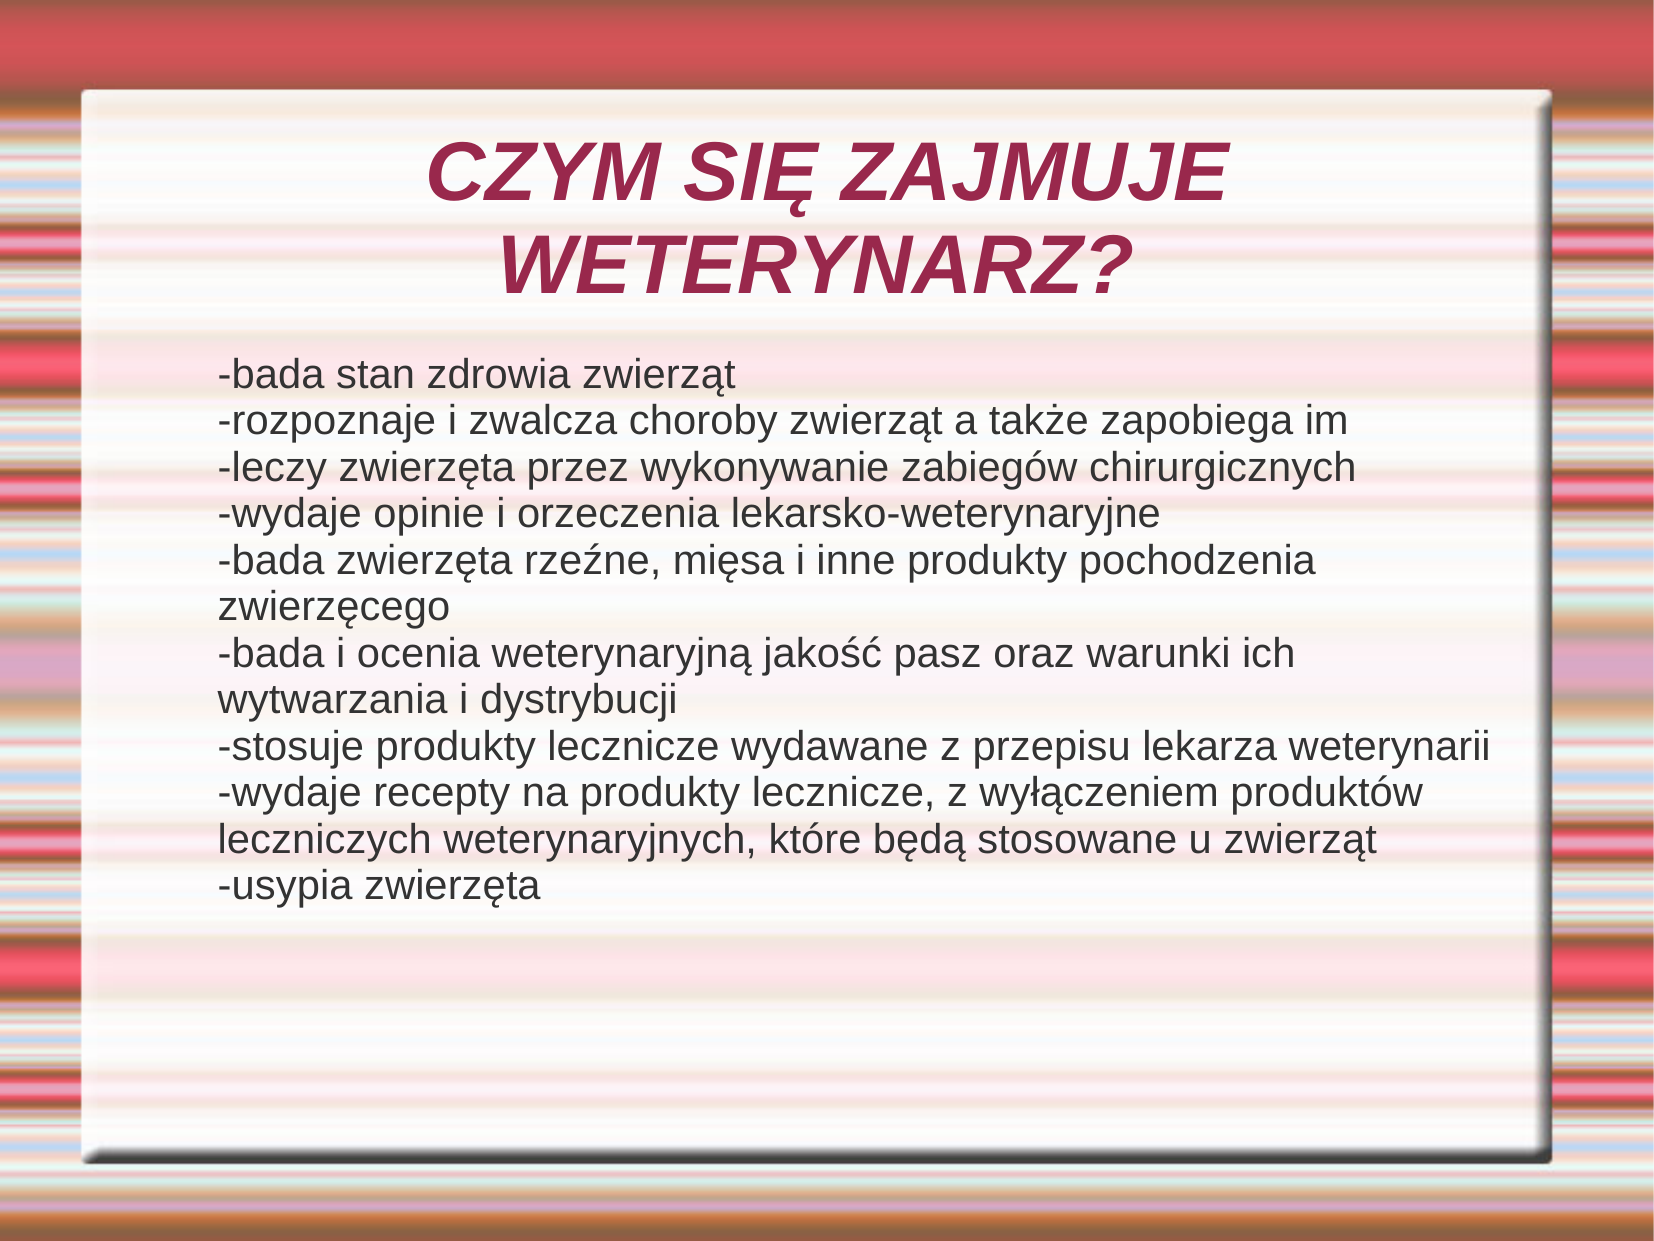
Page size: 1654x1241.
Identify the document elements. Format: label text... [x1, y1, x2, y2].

title CZYM SIĘ ZAJMUJE WETERYNARZ? [121, 114, 1534, 322]
picture [0, 0, 1654, 1241]
list -bada stan zdrowia zwierząt -rozpoznaje i zwalcza choroby zwierząt a także zapobiega im -leczy zwierzęta przez wykonywanie zabiegów chirurgicznych -wydaje opinie i orzeczenia lekarsko-weterynaryjne -bada zwierzęta rzeźne, mięsa i inne produkty pochodzenia zwierzęcego -bada i ocenia weterynaryjną jakość pasz oraz warunki ich wytwarzania i dystrybucji -stosuje produkty lecznicze wydawane z przepisu lekarza weterynarii -wydaje recepty na produkty lecznicze, z wyłączeniem produktów leczniczych weterynaryjnych, które będą stosowane u zwierząt -usypia zwierzęta [134, 350, 1516, 1133]
